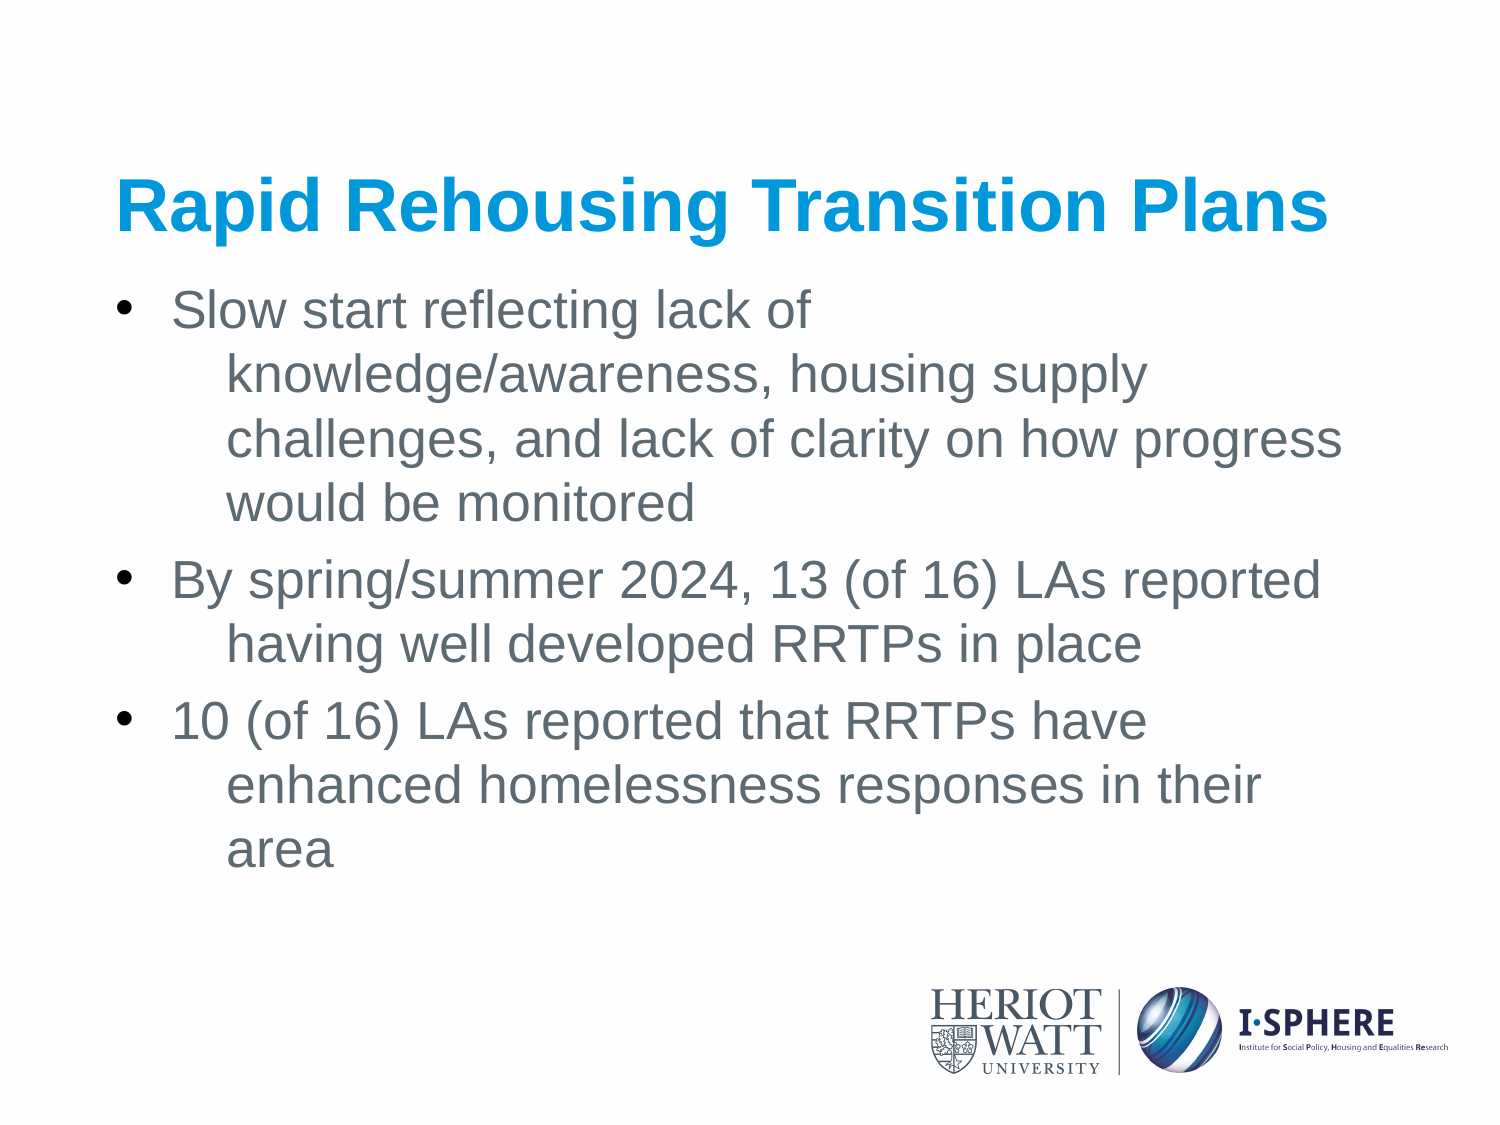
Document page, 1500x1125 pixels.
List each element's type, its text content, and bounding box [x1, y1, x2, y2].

list Slow start reflecting lack of knowledge/awareness, housing supply challenges, and lack of clarity on how progress would be monitored By spring/summer 2024, 13 (of 16) LAs reported having well developed RRTPs in place 10 (of 16) LAs reported that RRTPs have enhanced homelessness responses in their area [100, 267, 1377, 887]
title Rapid Rehousing Transition Plans [100, 90, 1426, 254]
